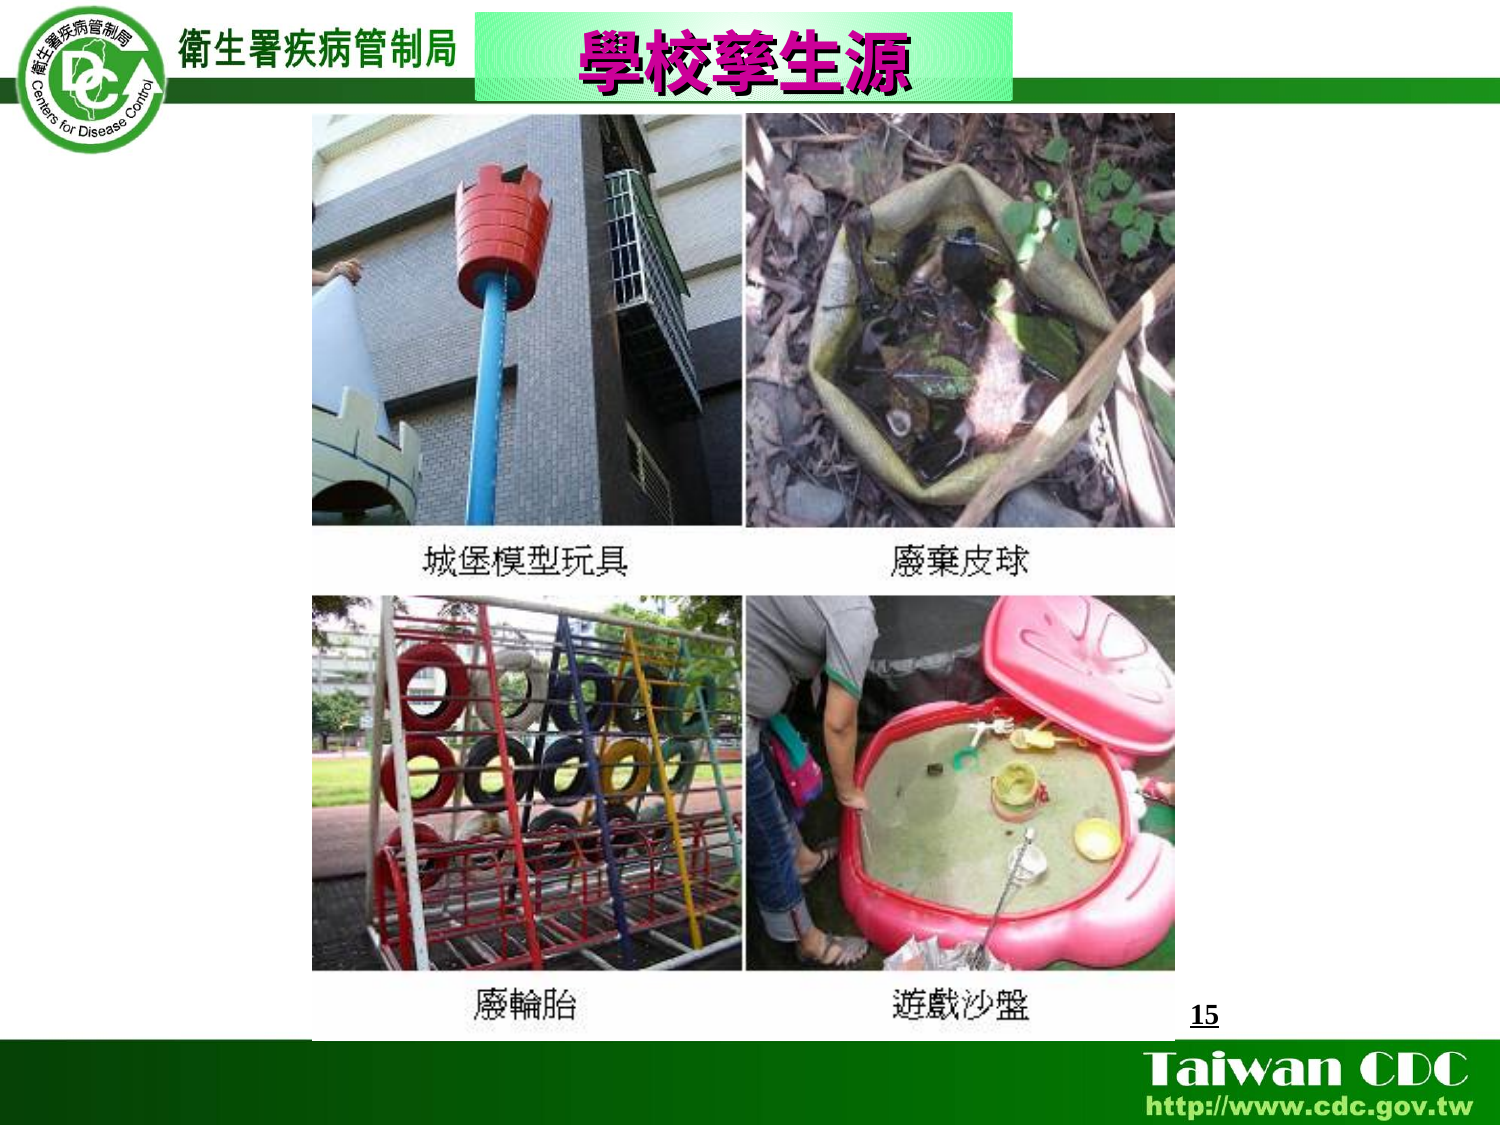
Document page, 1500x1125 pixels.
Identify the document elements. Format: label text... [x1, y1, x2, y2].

text_box 學校孳生源 [475, 13, 1013, 100]
text_box [1175, 987, 1488, 1063]
picture [312, 113, 1175, 1041]
